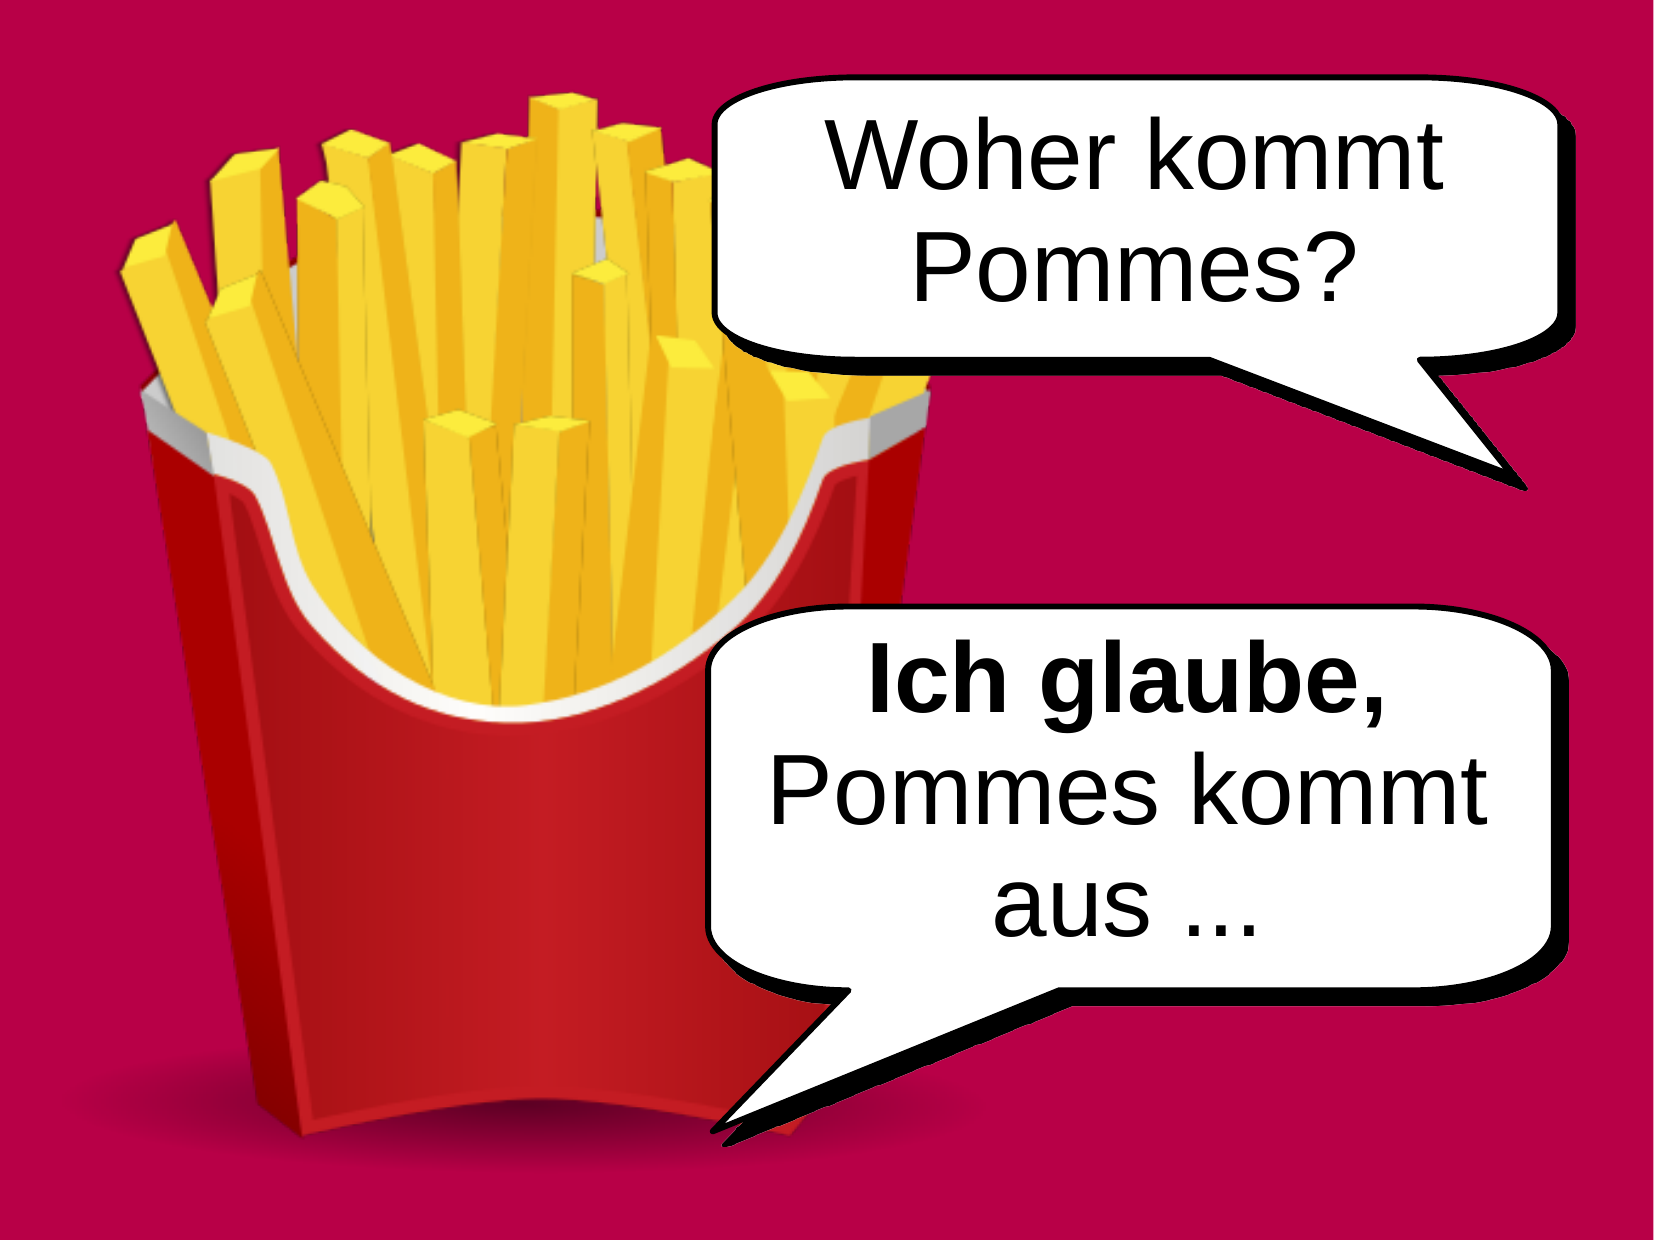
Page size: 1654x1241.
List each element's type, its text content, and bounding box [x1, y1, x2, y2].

text_box [756, 77, 1519, 91]
text_box Ich glaube, Pommes kommt aus ... [683, 614, 1573, 980]
text_box [782, 606, 1480, 614]
text_box [712, 980, 1490, 1132]
text_box [1225, 366, 1513, 476]
picture [0, 11, 1119, 1225]
text_box Woher kommt Pommes? [689, 91, 1579, 366]
